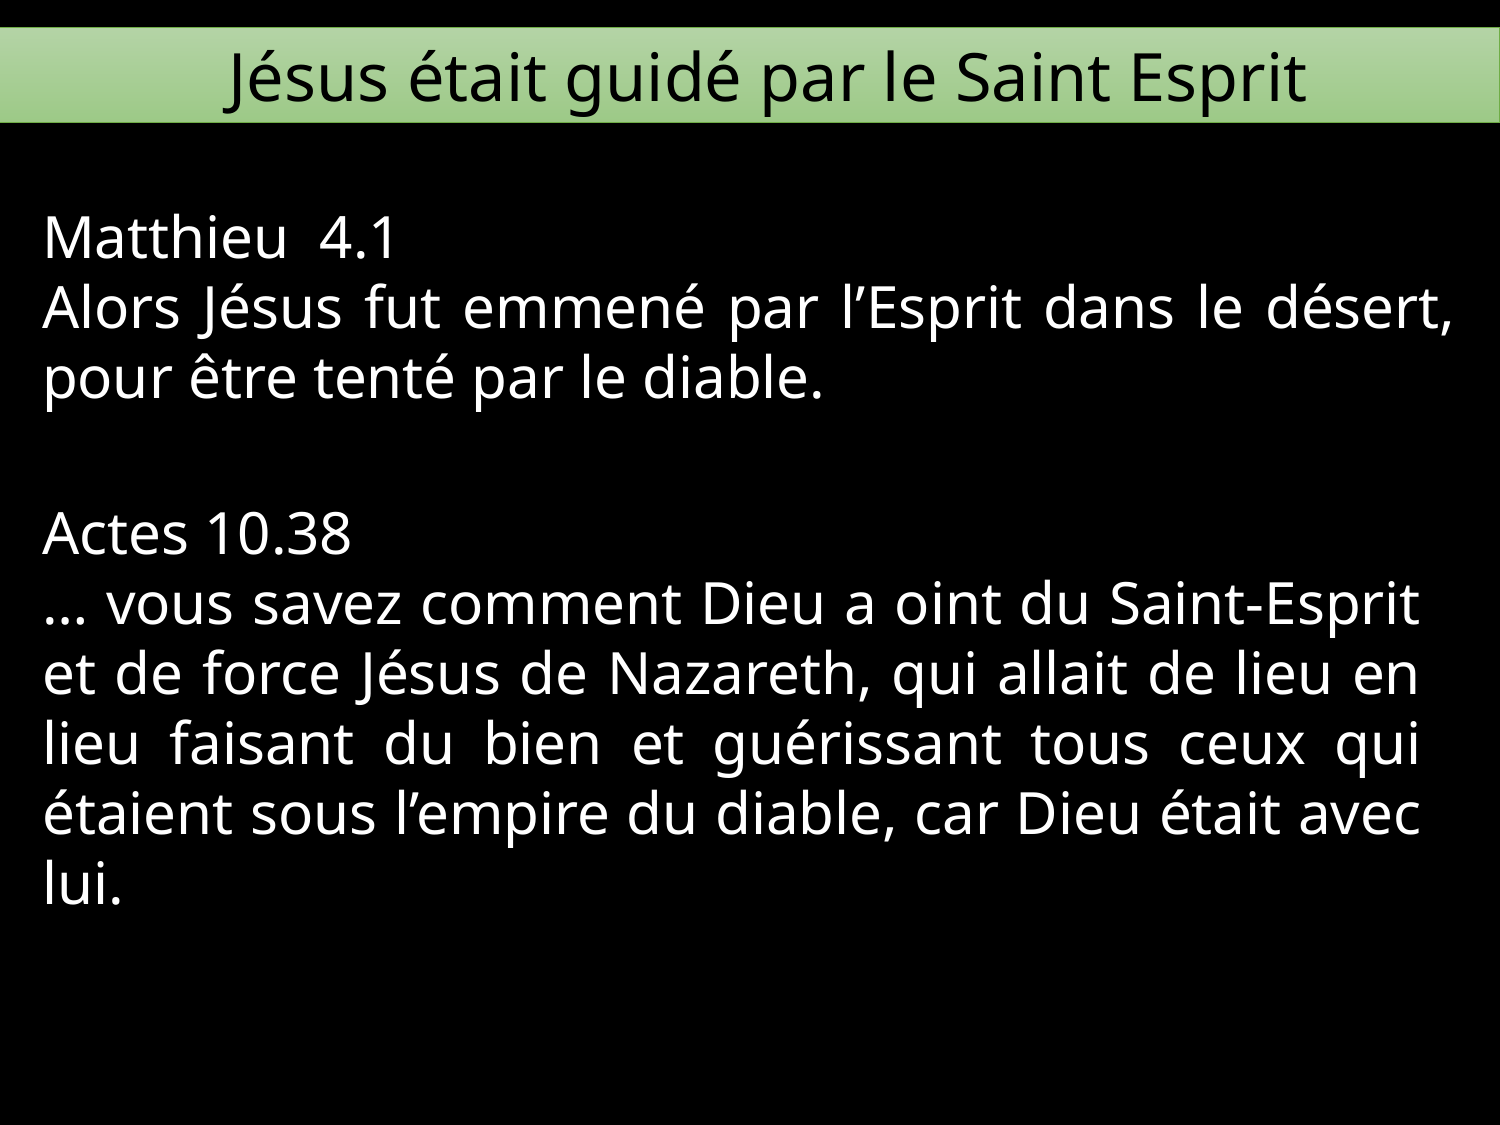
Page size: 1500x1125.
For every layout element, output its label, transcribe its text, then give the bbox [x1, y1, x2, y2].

text_box Actes 10.38 … vous savez comment Dieu a oint du Saint-Esprit et de force Jésus de Nazareth, qui allait de lieu en lieu faisant du bien et guérissant tous ceux qui étaient sous l’empire du diable, car Dieu était avec lui. [27, 488, 1437, 924]
text_box Matthieu 4.1 Alors Jésus fut emmené par l’Esprit dans le désert, pour être tenté par le diable. [27, 192, 1471, 418]
text_box Jésus était guidé par le Saint Esprit [0, 27, 1500, 123]
